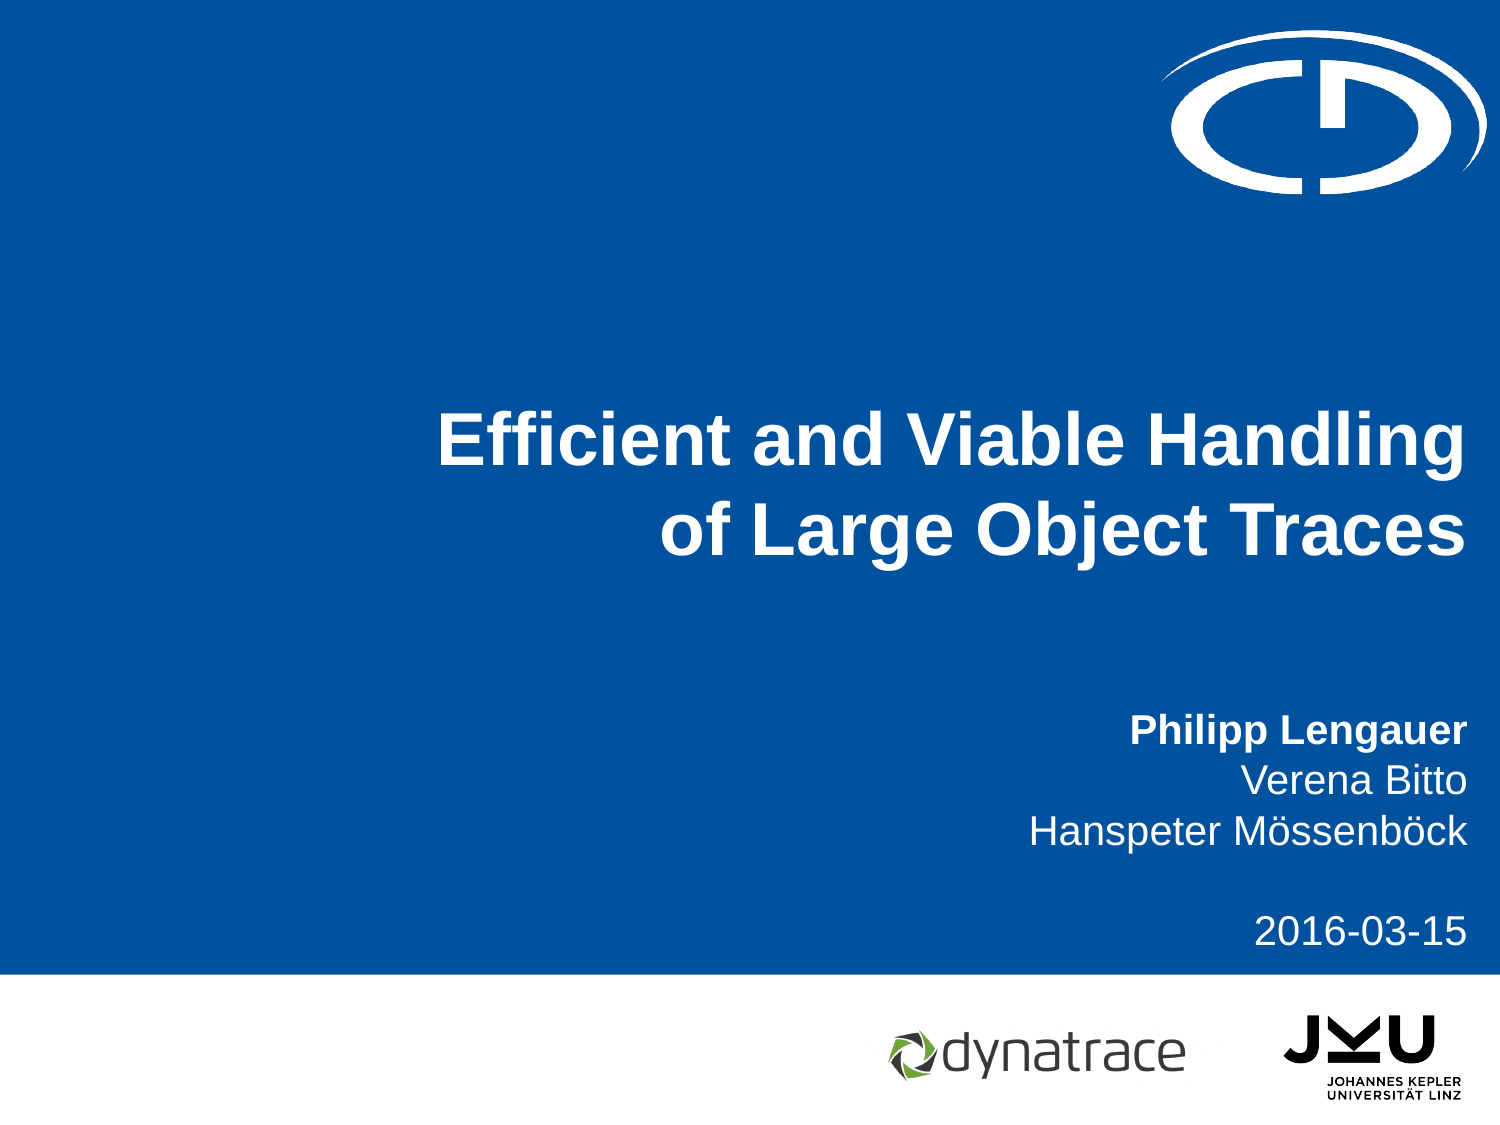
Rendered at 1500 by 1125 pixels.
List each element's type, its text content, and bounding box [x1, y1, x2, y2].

text_box [0, 974, 1500, 1125]
text_box Efficient and Viable Handling of Large Object Traces Philipp Lengauer Verena Bitto Hanspeter Mössenböck 2016-03-15 [41, 160, 1483, 961]
picture [1155, 0, 1500, 244]
picture [852, 1003, 1228, 1111]
picture [1257, 989, 1487, 1125]
